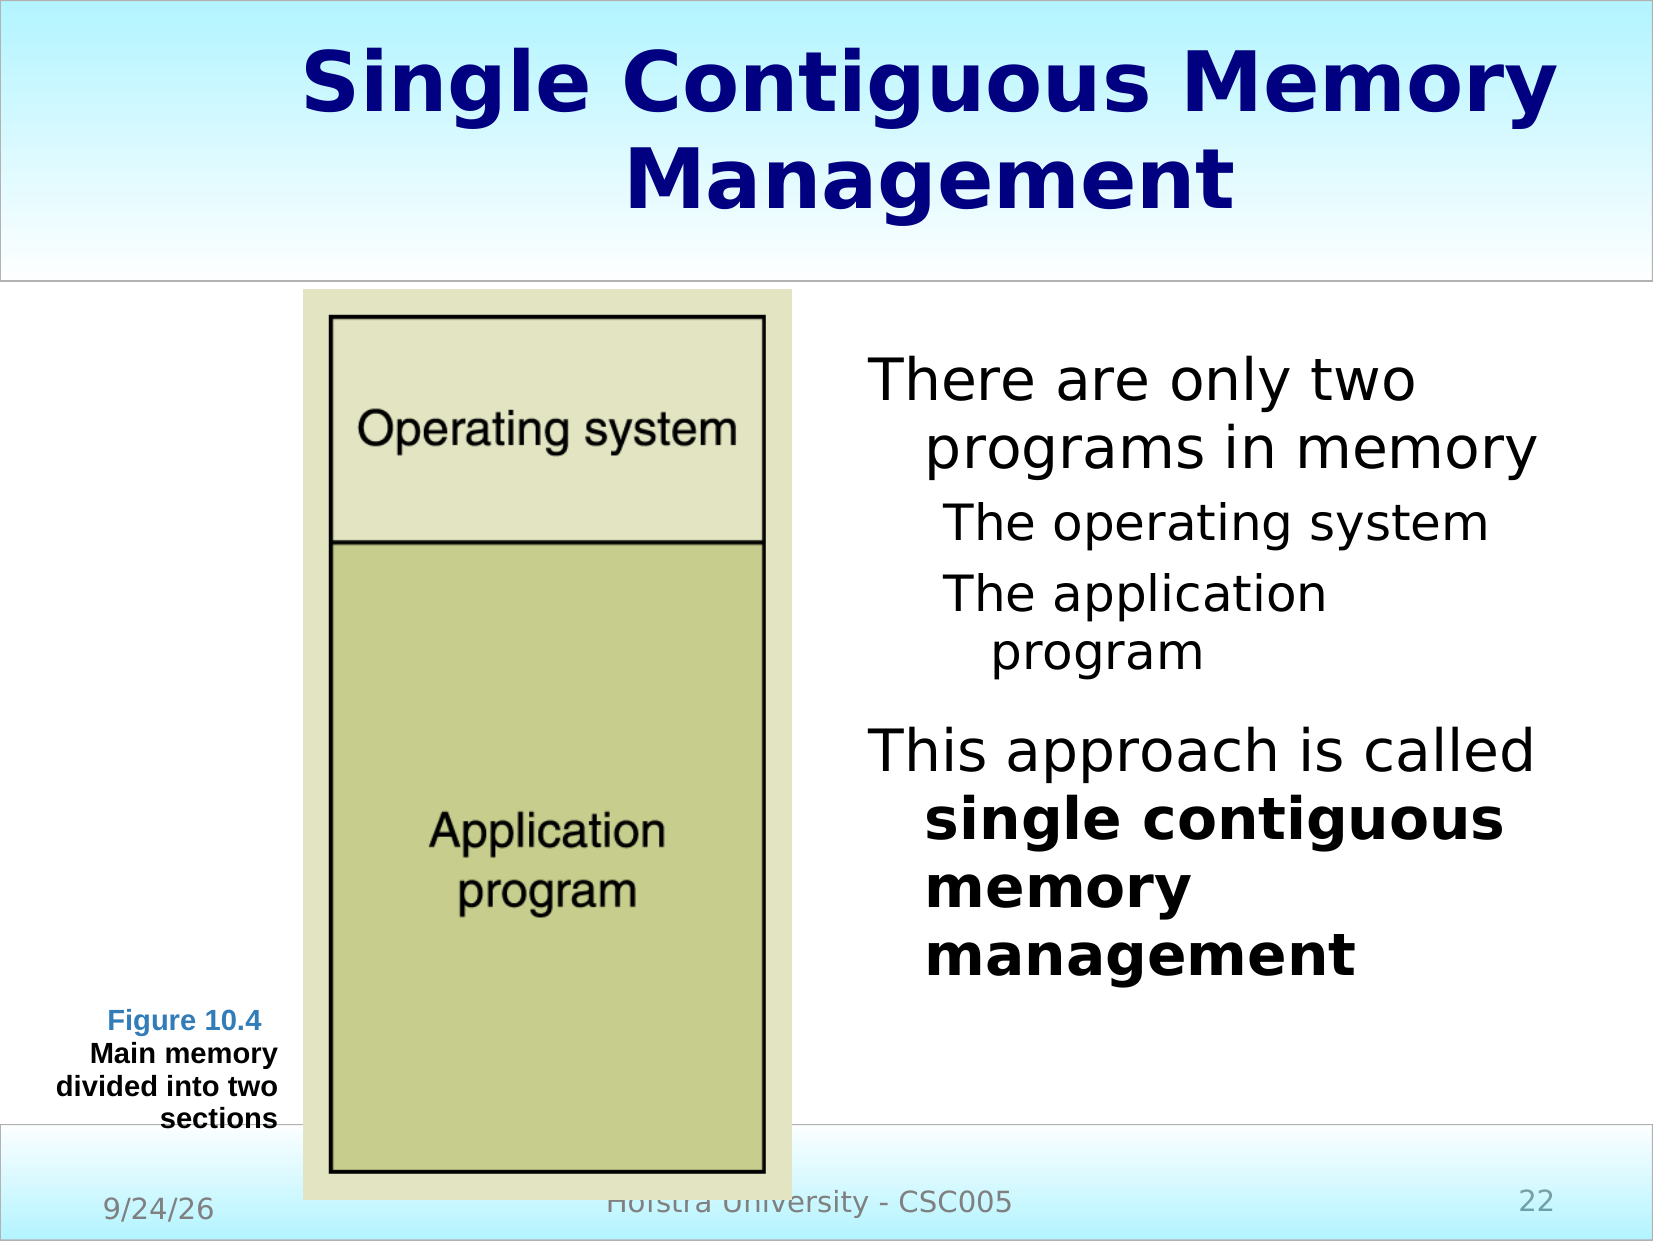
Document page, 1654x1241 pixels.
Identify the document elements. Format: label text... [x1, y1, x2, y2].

text_box Figure 10.4 Main memory divided into two sections [0, 996, 294, 1143]
picture [303, 289, 792, 1200]
list There are only two programs in memory The operating system The application program This approach is called single contiguous memory management [853, 338, 1571, 1143]
title Single Contiguous Memory Management [247, 12, 1612, 250]
